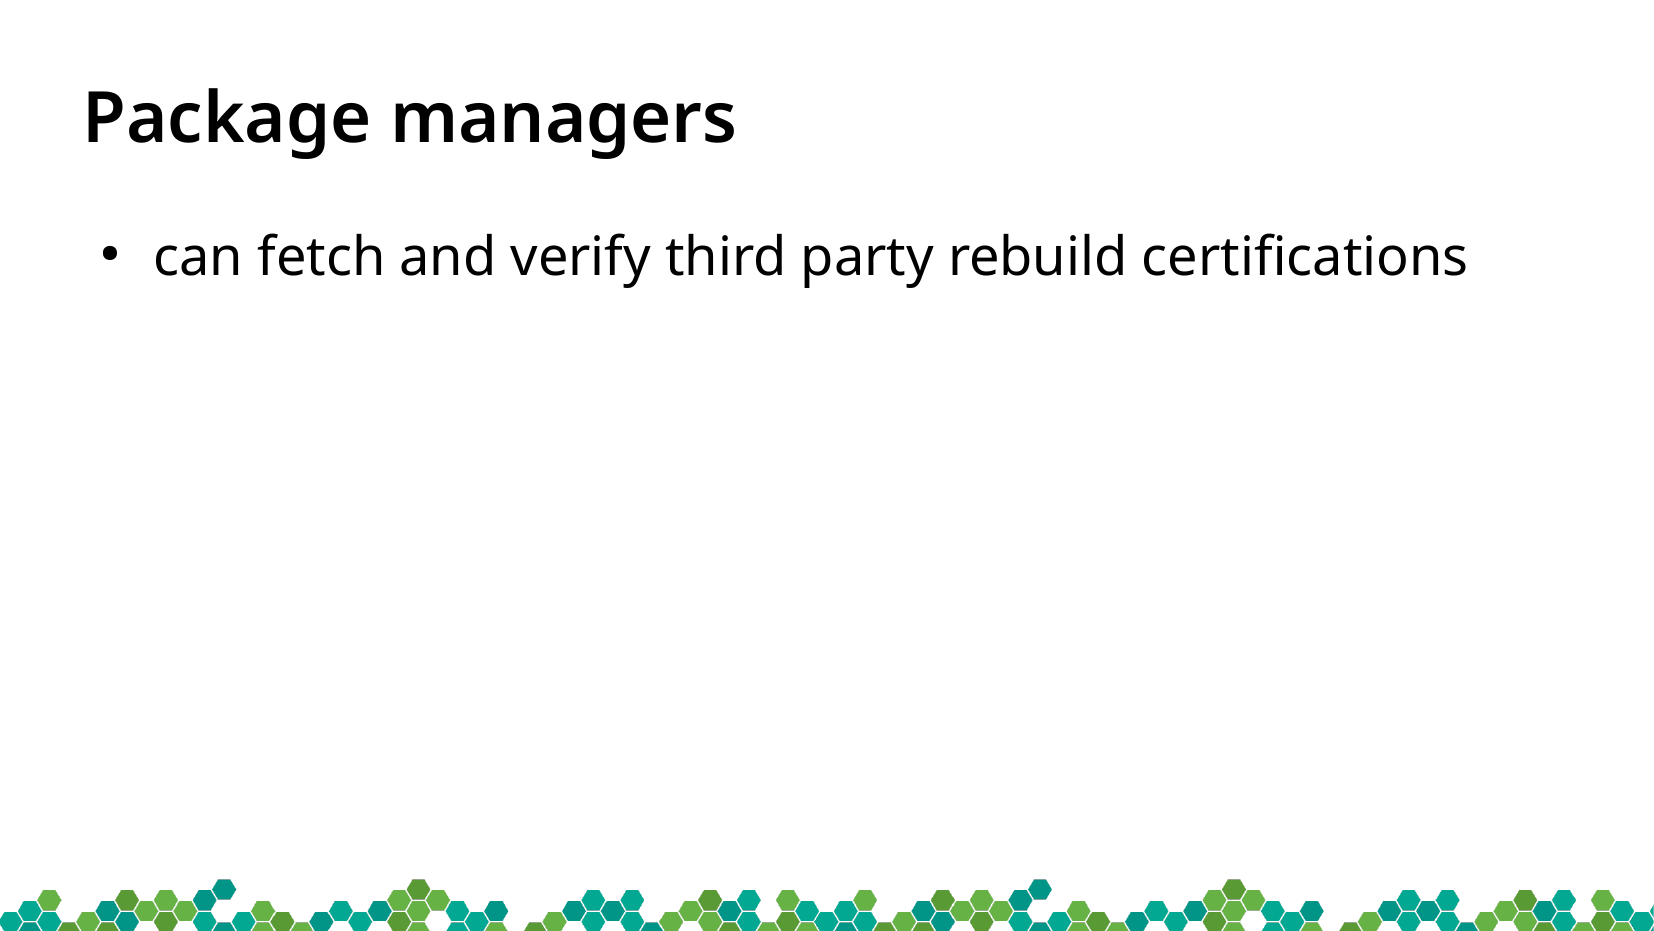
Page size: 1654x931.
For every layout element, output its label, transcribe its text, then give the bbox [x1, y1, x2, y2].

title Package managers [82, 37, 1571, 193]
picture [0, 871, 1654, 931]
list can fetch and verify third party rebuild certifications [82, 217, 1571, 758]
